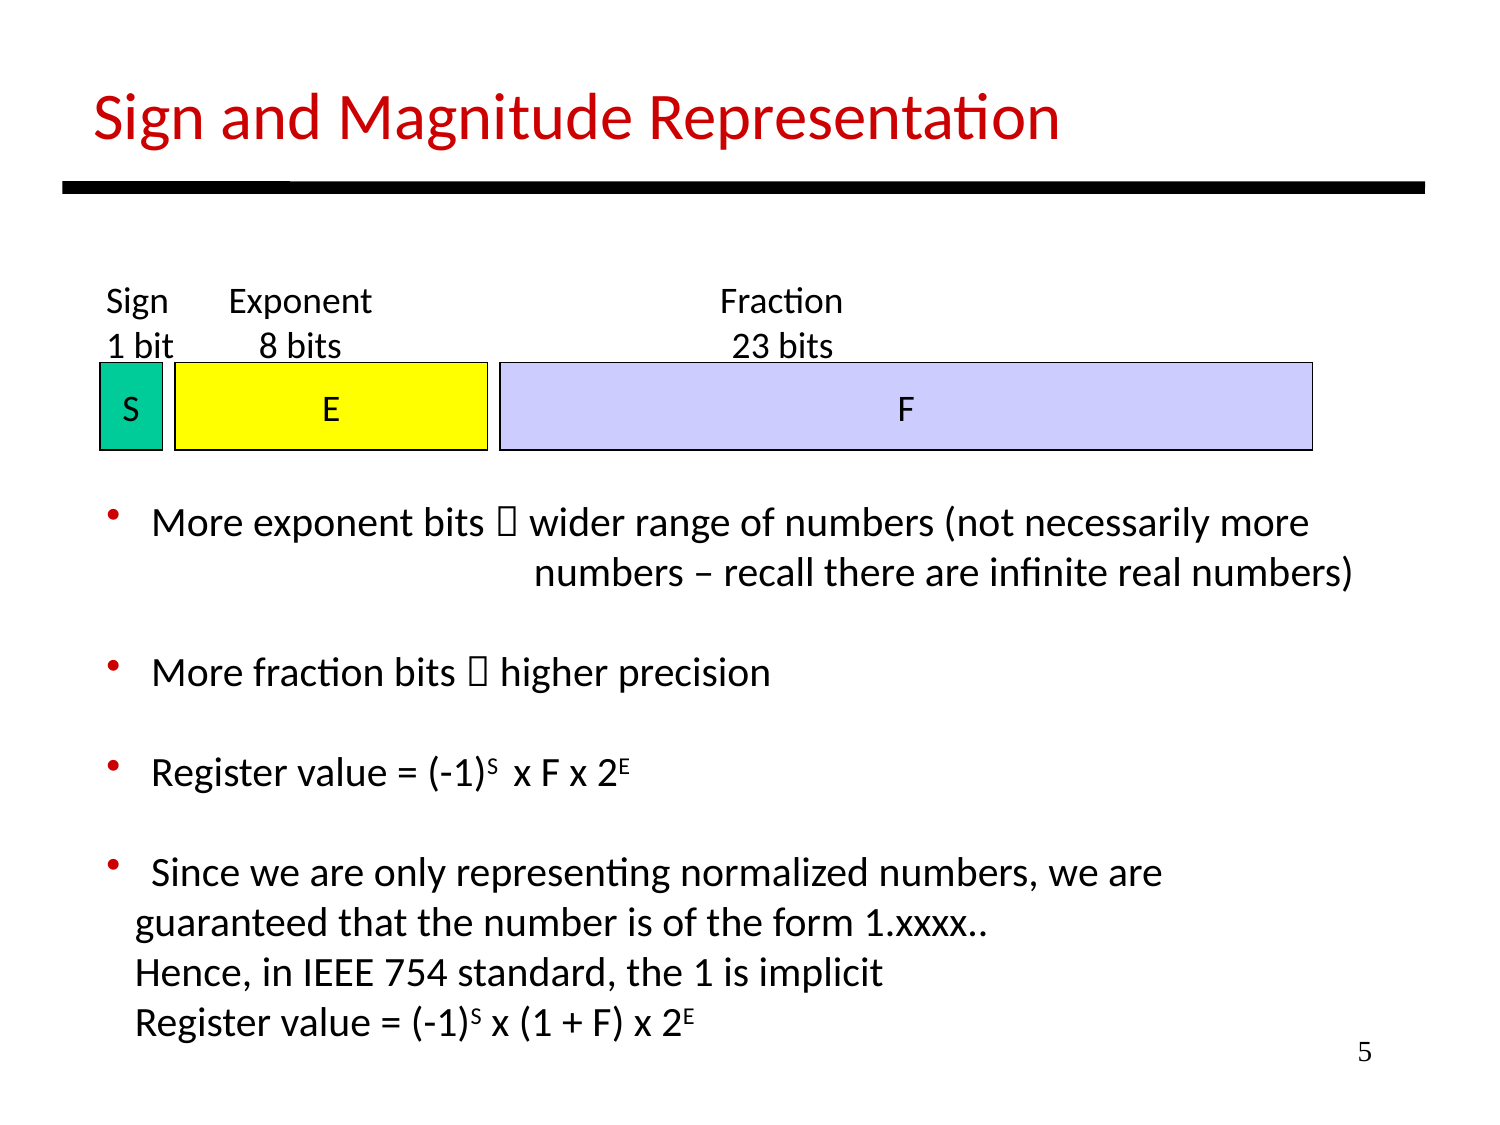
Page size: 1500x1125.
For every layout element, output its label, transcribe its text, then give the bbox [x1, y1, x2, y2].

text_box E [174, 362, 488, 450]
text_box S [99, 362, 163, 450]
text_box F [499, 362, 1313, 450]
text_box Sign and Magnitude Representation [78, 65, 1077, 160]
text_box More exponent bits  wider range of numbers (not necessarily more numbers – recall there are infinite real numbers) More fraction bits  higher precision Register value = (-1)S x F x 2E Since we are only representing normalized numbers, we are guaranteed that the number is of the form 1.xxxx.. Hence, in IEEE 754 standard, the 1 is implicit Register value = (-1)S x (1 + F) x 2E [91, 487, 1370, 1053]
text_box Sign Exponent Fraction 1 bit 8 bits 23 bits [91, 268, 861, 374]
slide_number <number> [1074, 1025, 1388, 1100]
